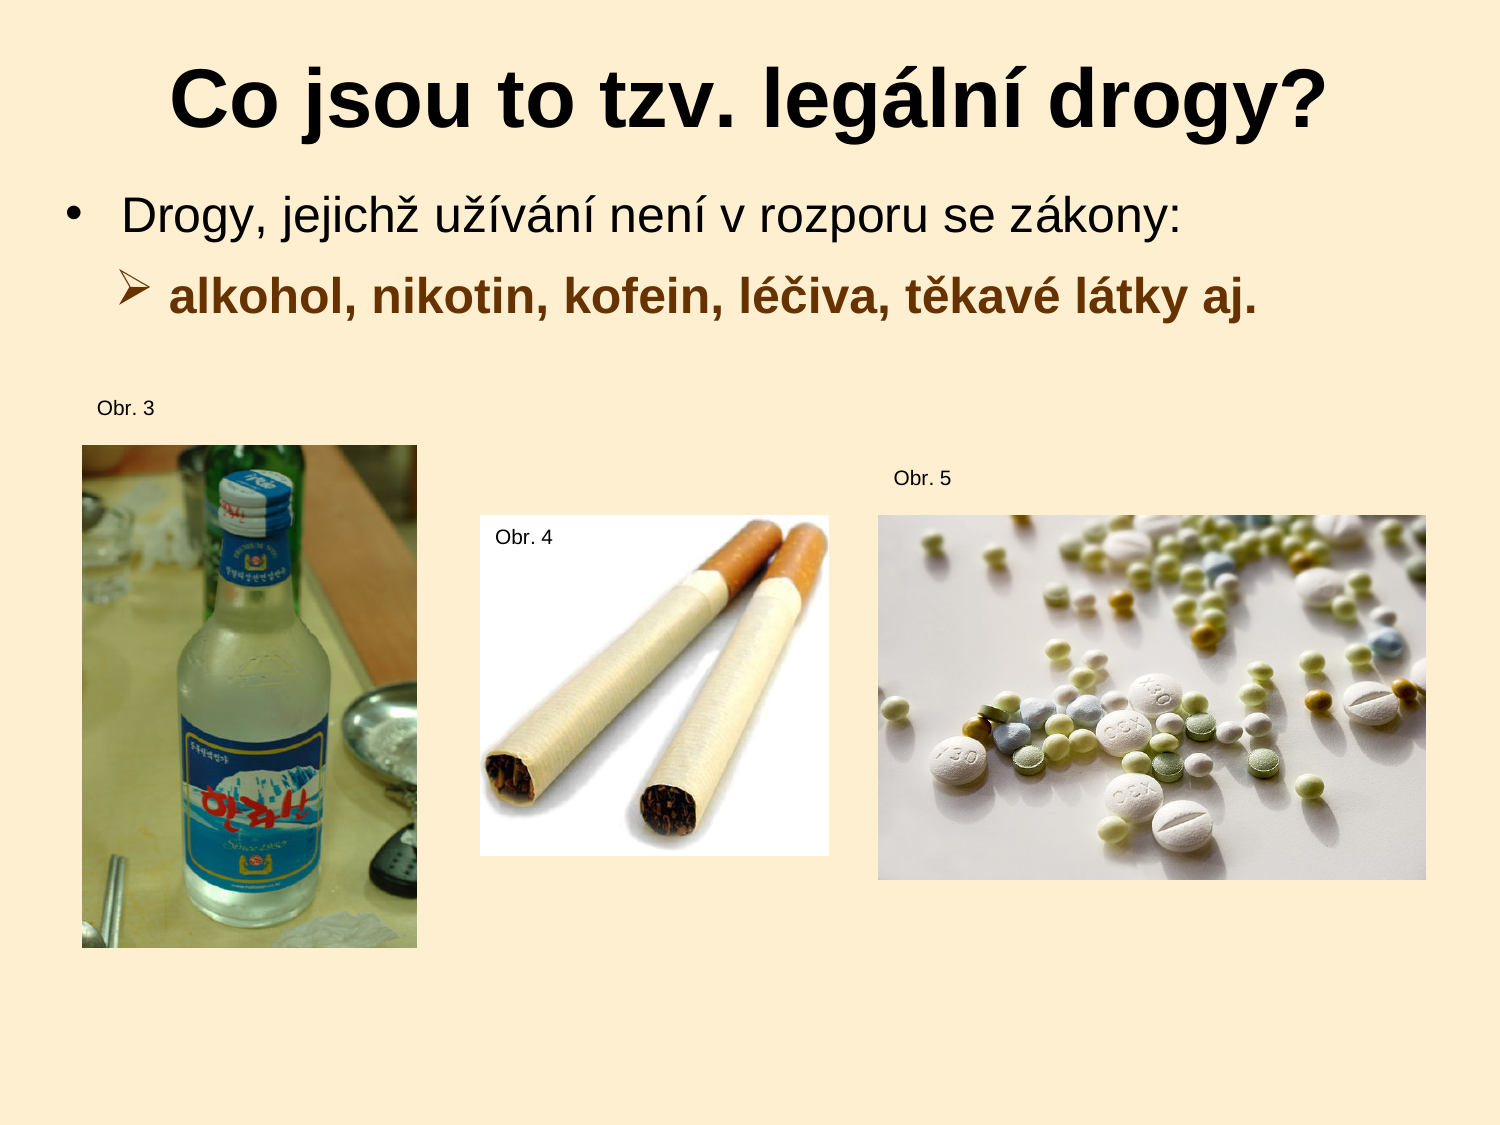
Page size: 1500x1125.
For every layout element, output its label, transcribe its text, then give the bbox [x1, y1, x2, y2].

picture [878, 515, 1426, 880]
list Drogy, jejichž užívání není v rozporu se zákony: [49, 162, 1288, 288]
picture [480, 515, 829, 856]
text_box Obr. 4 [480, 515, 598, 557]
text_box Obr. 3 [82, 386, 200, 428]
text_box Obr. 5 [878, 457, 997, 498]
text_box alkohol, nikotin, kofein, léčiva, těkavé látky aj. [100, 255, 1377, 331]
title Co jsou to tzv. legální drogy? [35, 36, 1465, 152]
picture [82, 445, 417, 948]
